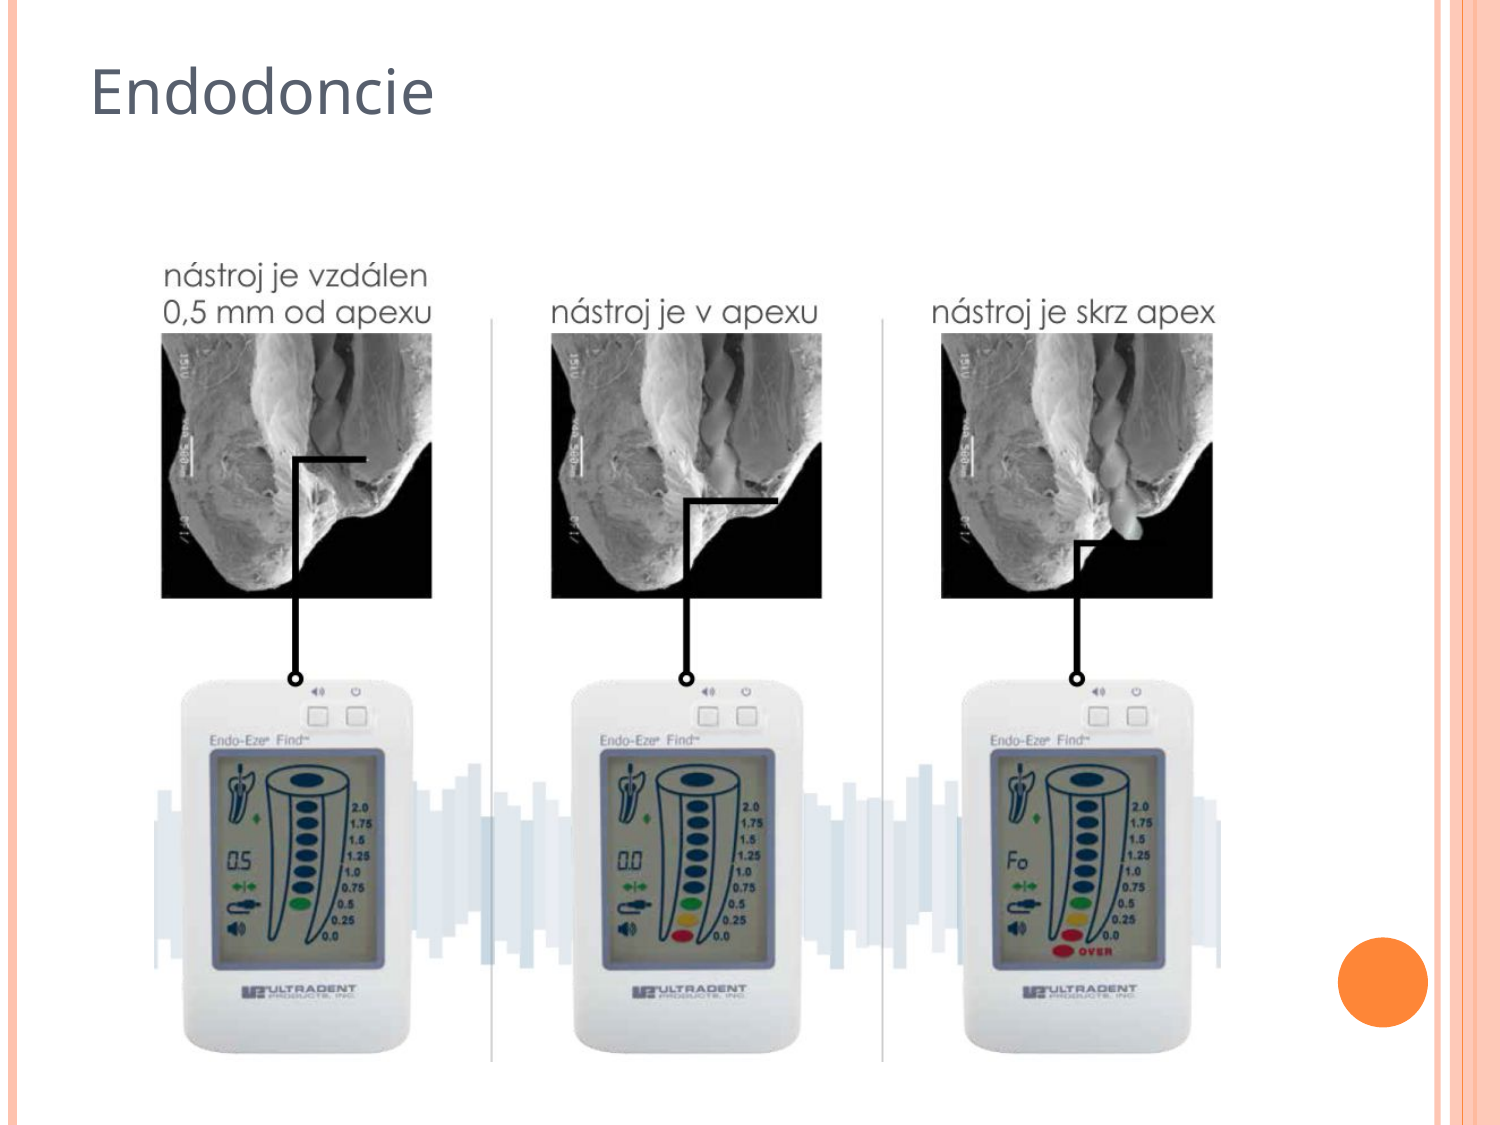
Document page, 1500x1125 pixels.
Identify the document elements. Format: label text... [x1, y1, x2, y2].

title Endodoncie [75, 45, 1300, 233]
picture [154, 262, 1221, 1062]
